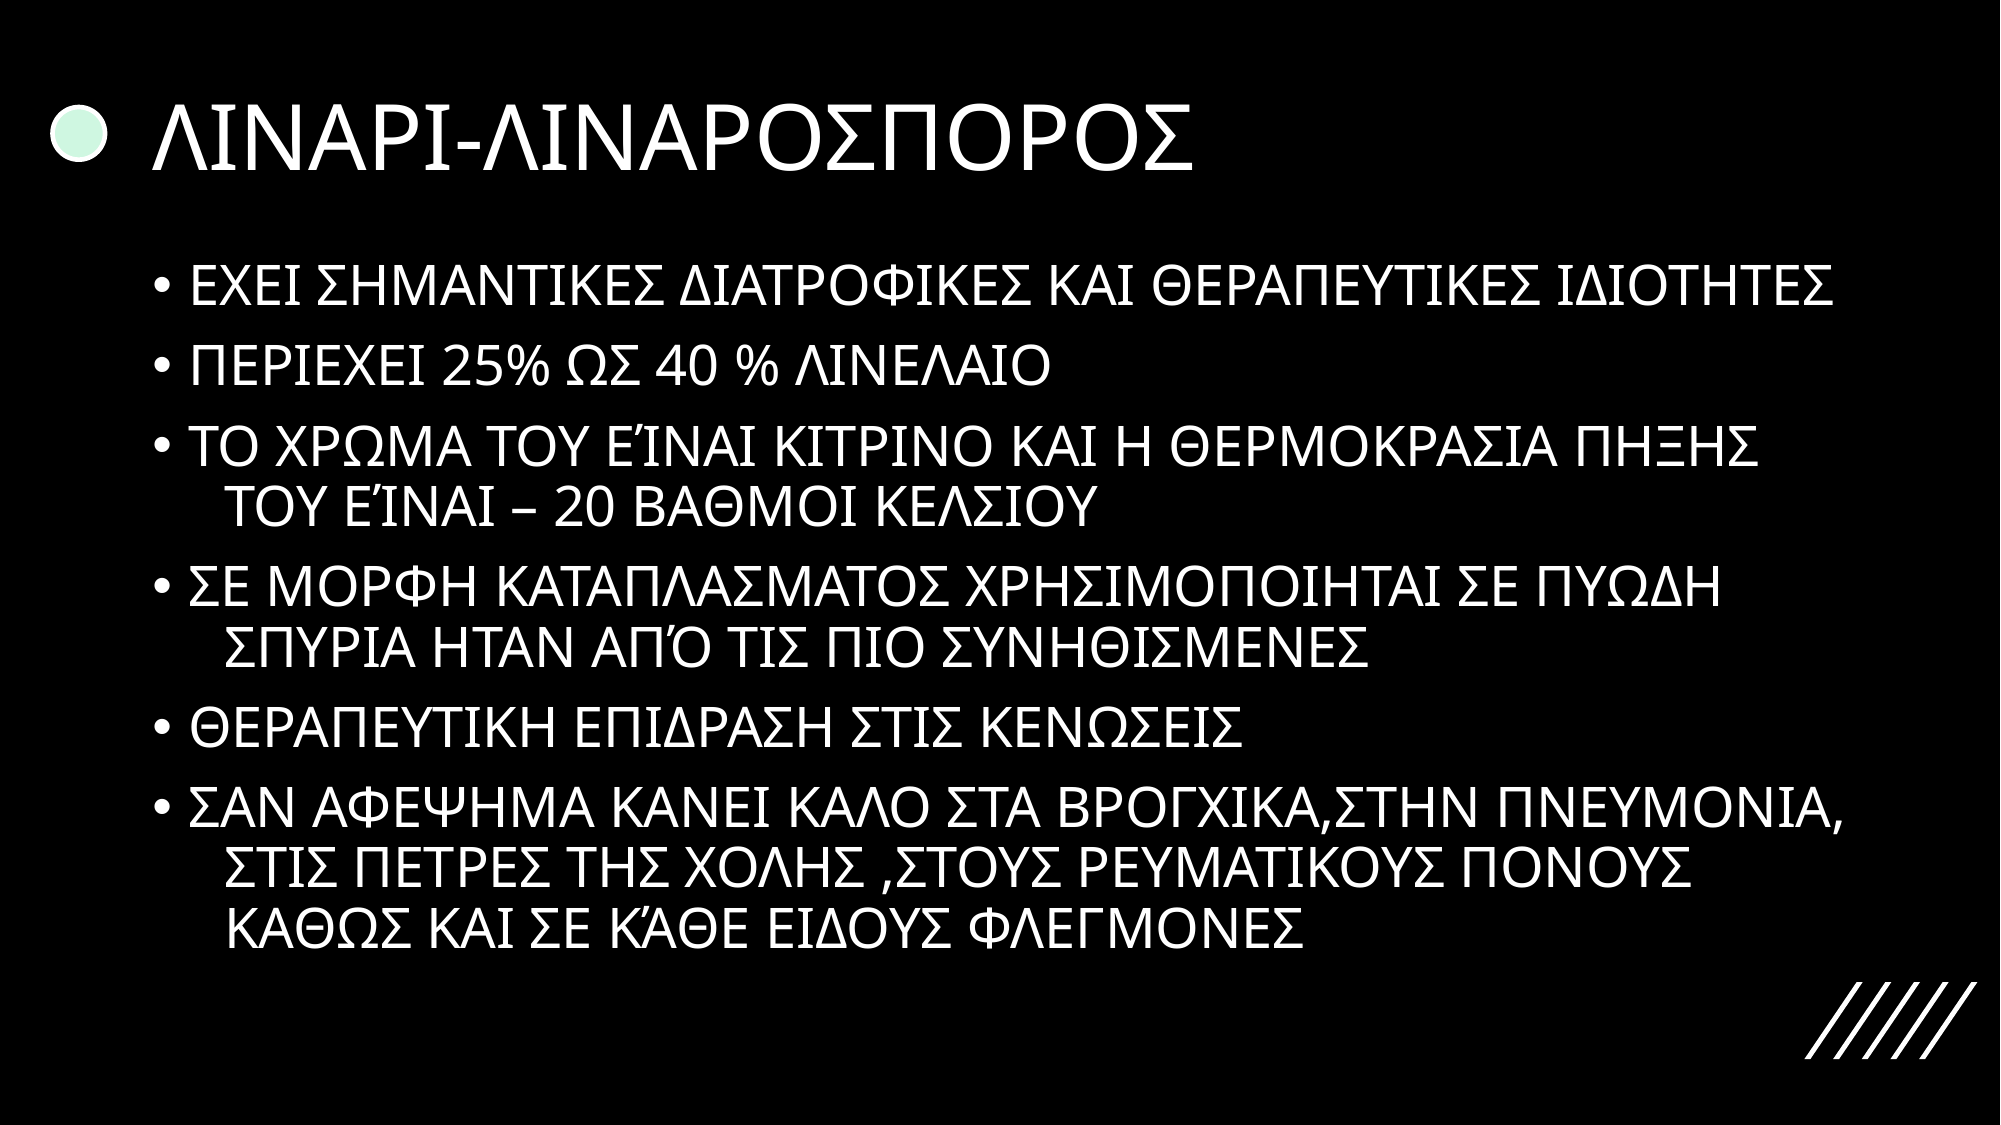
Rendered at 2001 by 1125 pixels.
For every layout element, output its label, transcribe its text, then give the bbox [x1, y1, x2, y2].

list ΕΧΕΙ ΣΗΜΑΝΤΙΚΕΣ ΔΙΑΤΡΟΦΙΚΕΣ ΚΑΙ ΘΕΡΑΠΕΥΤΙΚΕΣ ΙΔΙΟΤΗΤΕΣ ΠΕΡΙΕΧΕΙ 25% ΩΣ 40 % ΛΙΝΕΛΑΙΟ ΤΟ ΧΡΩΜΑ ΤΟΥ ΕΊΝΑΙ ΚΙΤΡΙΝΟ ΚΑΙ Η ΘΕΡΜΟΚΡΑΣΙΑ ΠΗΞΗΣ ΤΟΥ ΕΊΝΑΙ – 20 ΒΑΘΜΟΙ ΚΕΛΣΙΟΥ ΣΕ ΜΟΡΦΗ ΚΑΤΑΠΛΑΣΜΑΤΟΣ ΧΡΗΣΙΜΟΠΟΙΗΤΑΙ ΣΕ ΠΥΩΔΗ ΣΠΥΡΙΑ ΗΤΑΝ ΑΠΌ ΤΙΣ ΠΙΟ ΣΥΝΗΘΙΣΜΕΝΕΣ ΘΕΡΑΠΕΥΤΙΚΗ ΕΠΙΔΡΑΣΗ ΣΤΙΣ ΚΕΝΩΣΕΙΣ ΣΑΝ ΑΦΕΨΗΜΑ ΚΑΝΕΙ ΚΑΛΟ ΣΤΑ ΒΡΟΓΧΙΚΑ,ΣΤΗΝ ΠΝΕΥΜΟΝΙΑ, ΣΤΙΣ ΠΕΤΡΕΣ ΤΗΣ ΧΟΛΗΣ ,ΣΤΟΥΣ ΡΕΥΜΑΤΙΚΟΥΣ ΠΟΝΟΥΣ ΚΑΘΩΣ ΚΑΙ ΣΕ ΚΆΘΕ ΕΙΔΟΥΣ ΦΛΕΓΜΟΝΕΣ [137, 249, 1863, 1014]
title ΛΙΝΑΡΙ-ΛΙΝΑΡΟΣΠΟΡΟΣ [137, 59, 1217, 221]
